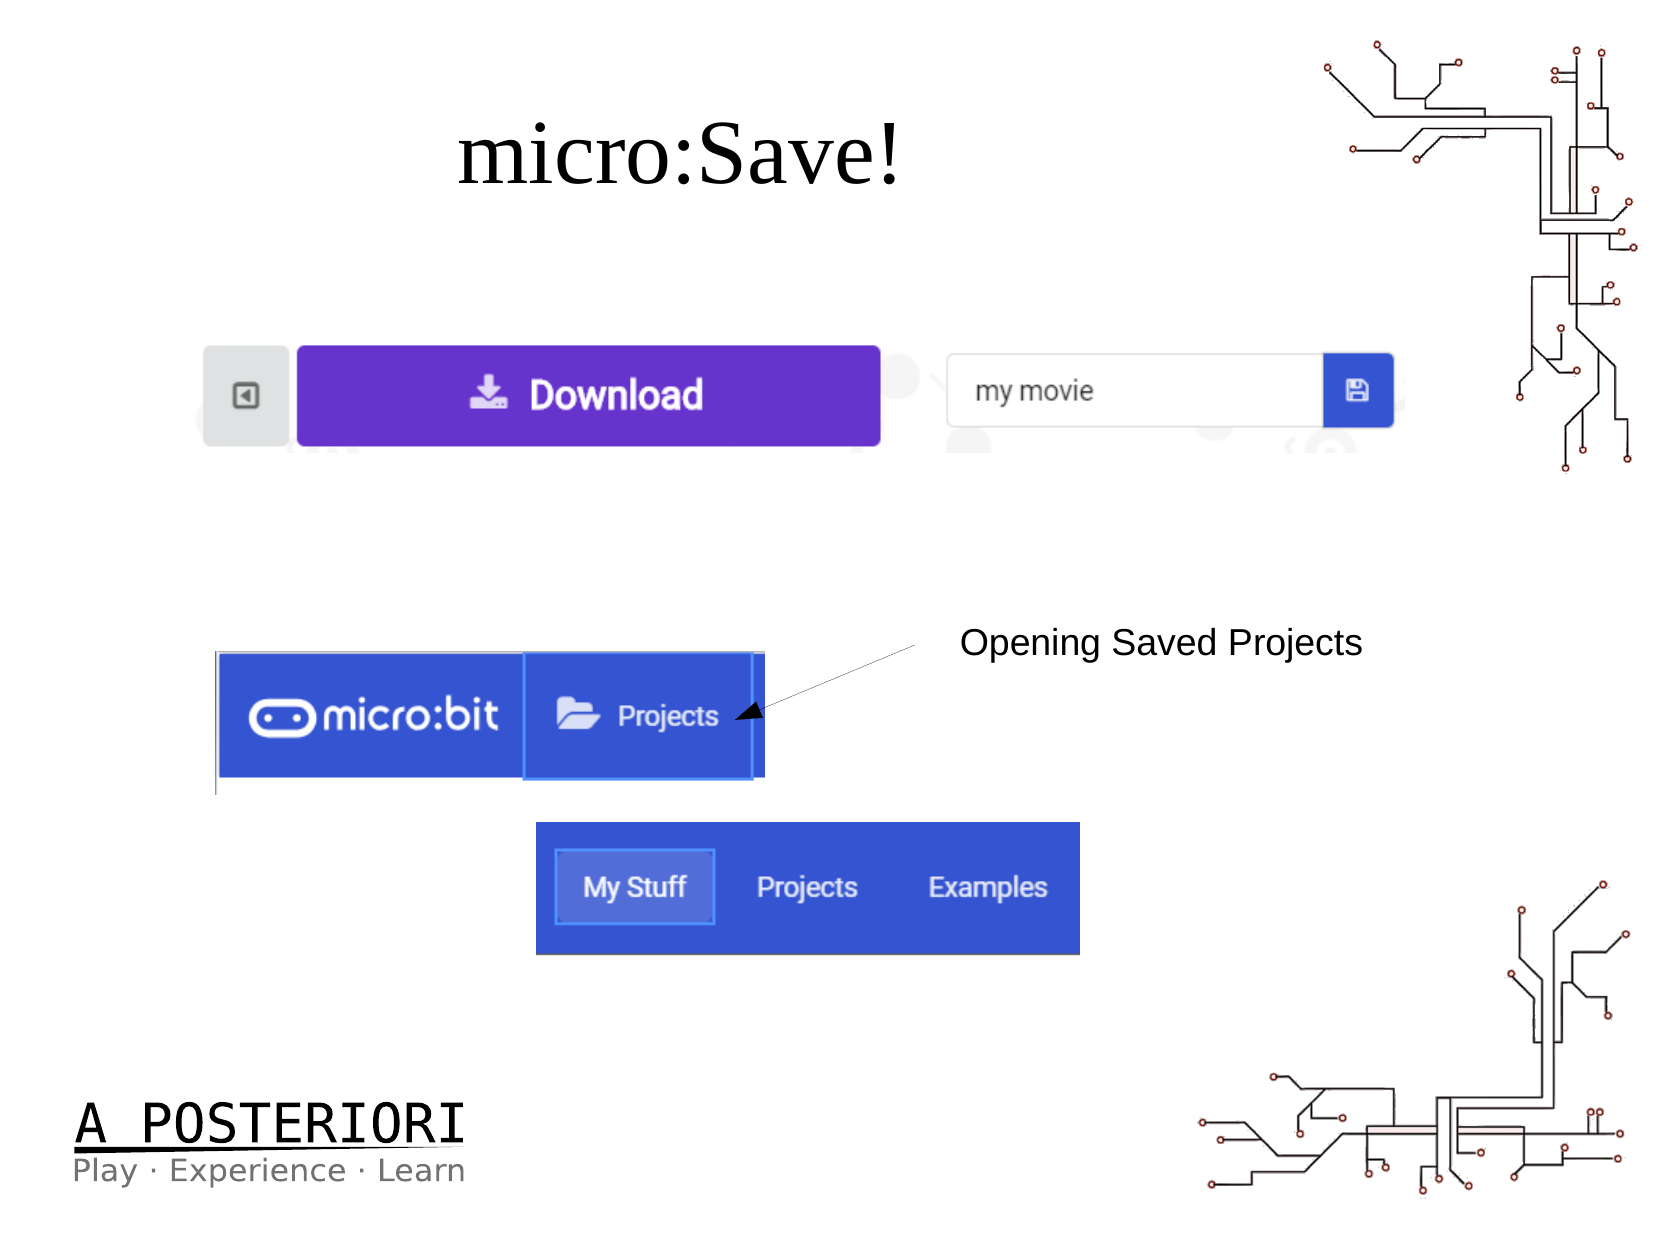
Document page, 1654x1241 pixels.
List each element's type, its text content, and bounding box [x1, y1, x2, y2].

picture [1175, 862, 1636, 1201]
picture [73, 1101, 466, 1189]
text_box Opening Saved Projects [944, 614, 1379, 671]
picture [215, 651, 765, 795]
picture [536, 822, 1080, 960]
picture [194, 35, 1643, 496]
title micro:Save! [70, 49, 1294, 257]
